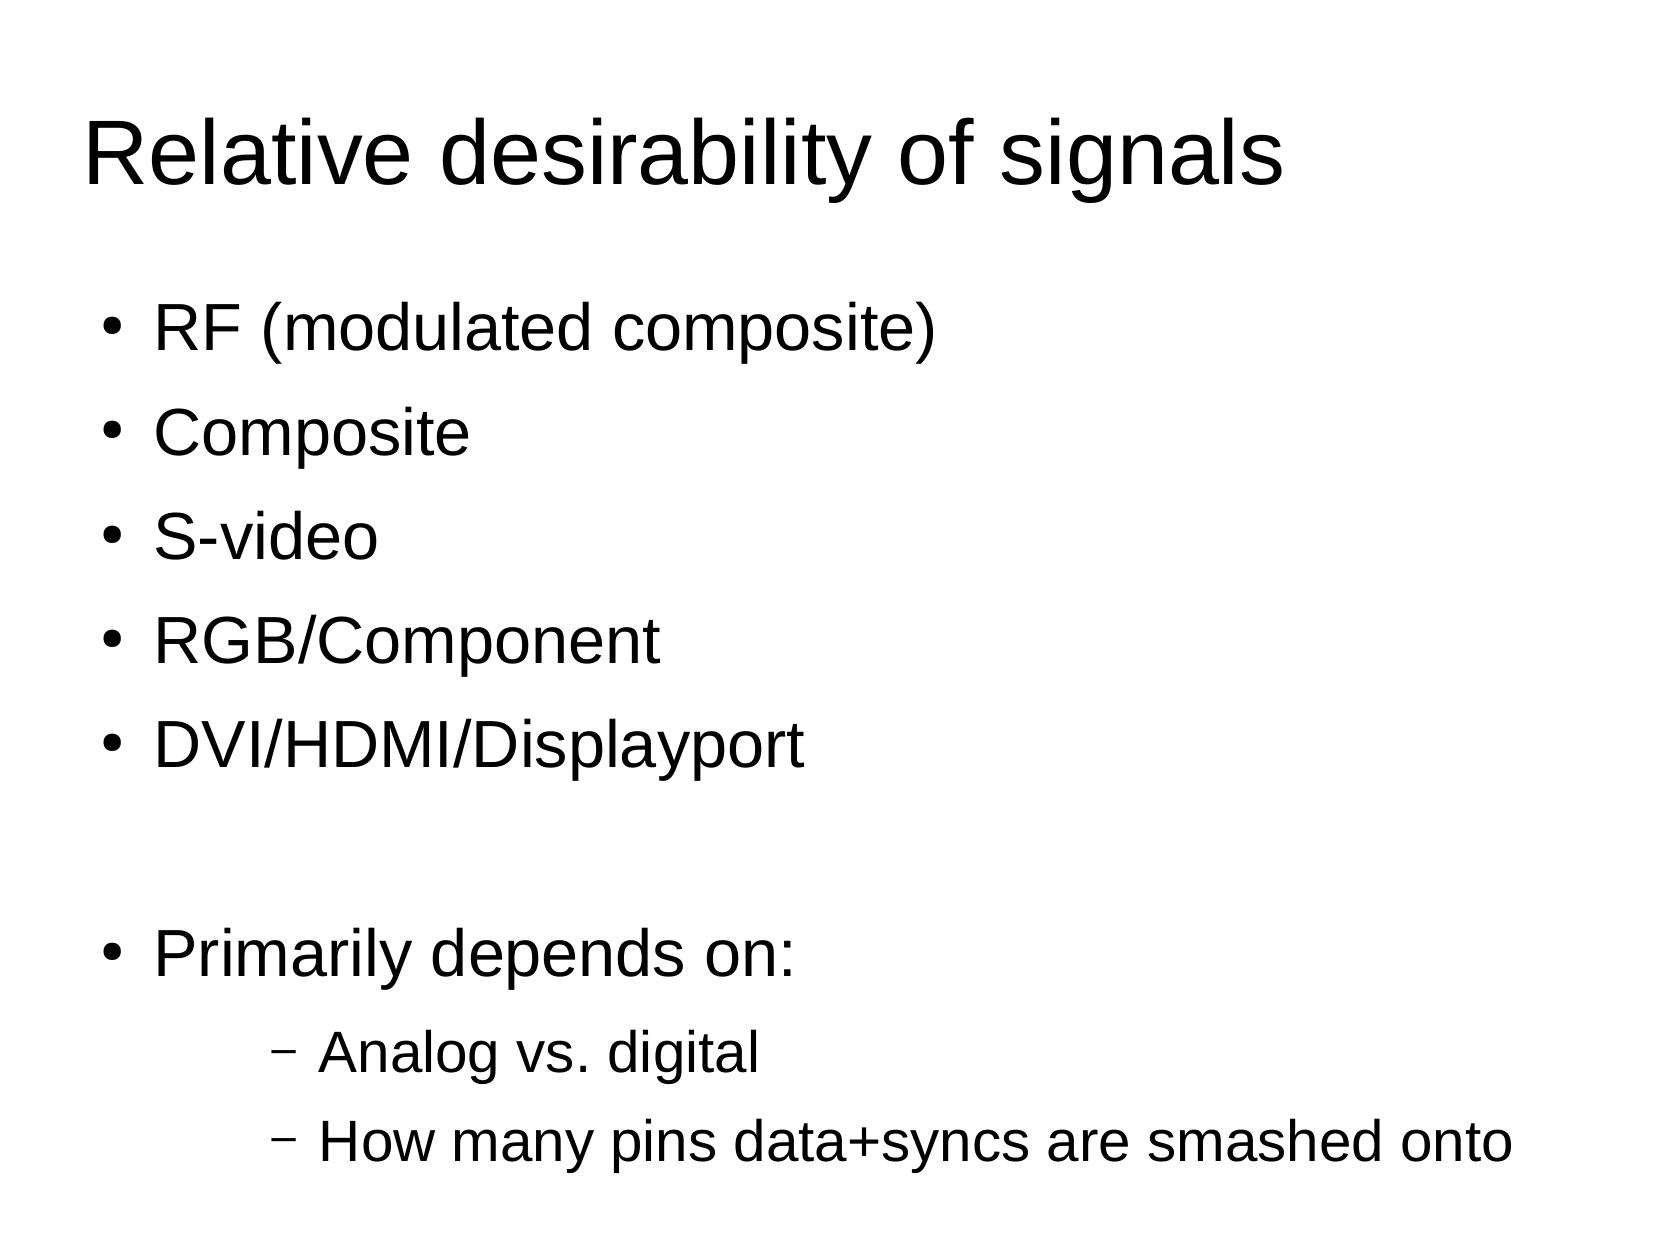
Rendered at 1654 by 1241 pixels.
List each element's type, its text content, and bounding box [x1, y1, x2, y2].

list RF (modulated composite) Composite S-video RGB/Component DVI/HDMI/Displayport Primarily depends on: Analog vs. digital How many pins data+syncs are smashed onto [82, 290, 1571, 1174]
title Relative desirability of signals [82, 49, 1571, 257]
